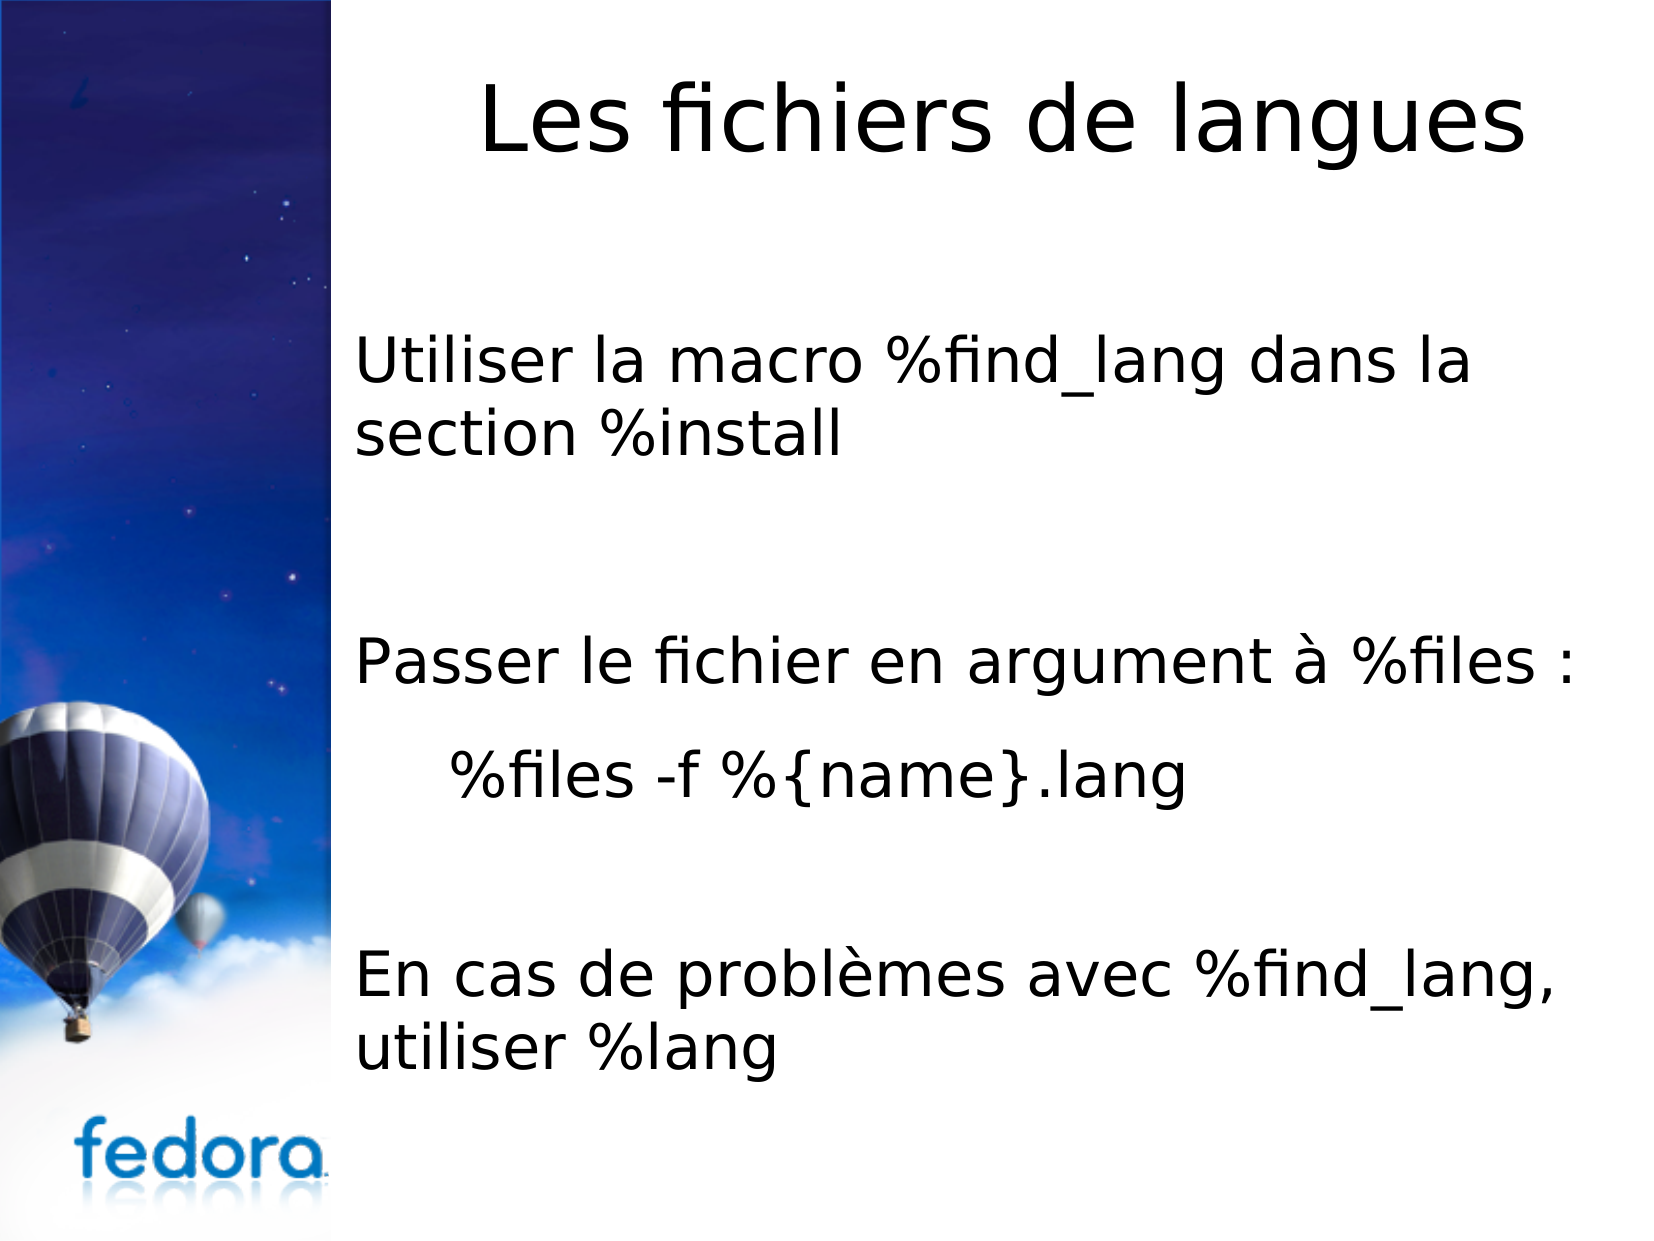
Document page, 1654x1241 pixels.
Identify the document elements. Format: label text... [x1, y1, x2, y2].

list Utiliser la macro %find_lang dans la section %install Passer le fichier en argument à %files : %files -f %{name}.lang En cas de problèmes avec %find_lang, utiliser %lang [354, 324, 1654, 1182]
picture [0, 0, 331, 1241]
title Les fichiers de langues [354, 59, 1654, 180]
